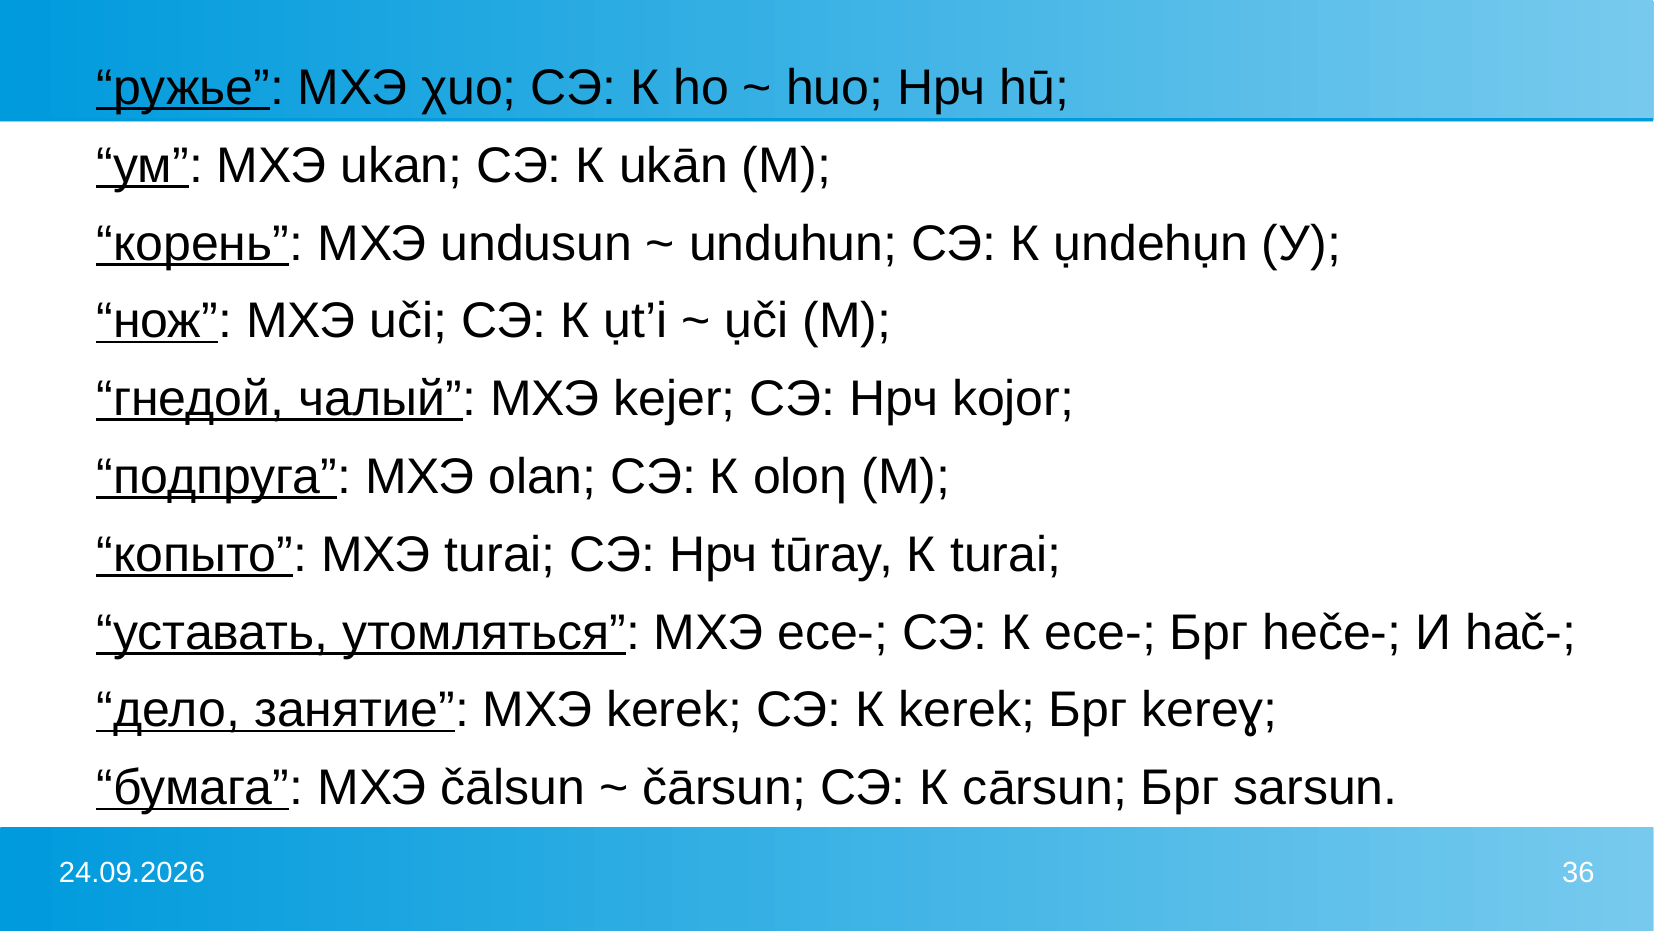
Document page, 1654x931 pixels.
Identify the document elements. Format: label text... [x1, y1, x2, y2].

list “ружье”: МХЭ χuo; СЭ: К ho ~ huo; Нрч hū; “ум”: МХЭ ukan; СЭ: К ukān (М); “корень”: МХЭ undusun ~ unduhun; СЭ: К ụndehụn (У); “нож”: МХЭ uči; СЭ: К ụt’i ~ ụči (М); “гнедой, чалый”: МХЭ kejer; СЭ: Нрч kojor; “подпруга”: МХЭ olan; СЭ: К oloƞ (М); “копыто”: МХЭ turai; СЭ: Нрч tūray, К turai; “уставать, утомляться”: МХЭ ece-; СЭ: К ece-; Брг heče-; И hač-; “дело, занятие”: МХЭ kerek; СЭ: К kerek; Брг kereɣ; “бумага”: МХЭ čālsun ~ čārsun; СЭ: К cārsun; Брг sarsun. [59, 59, 1595, 650]
